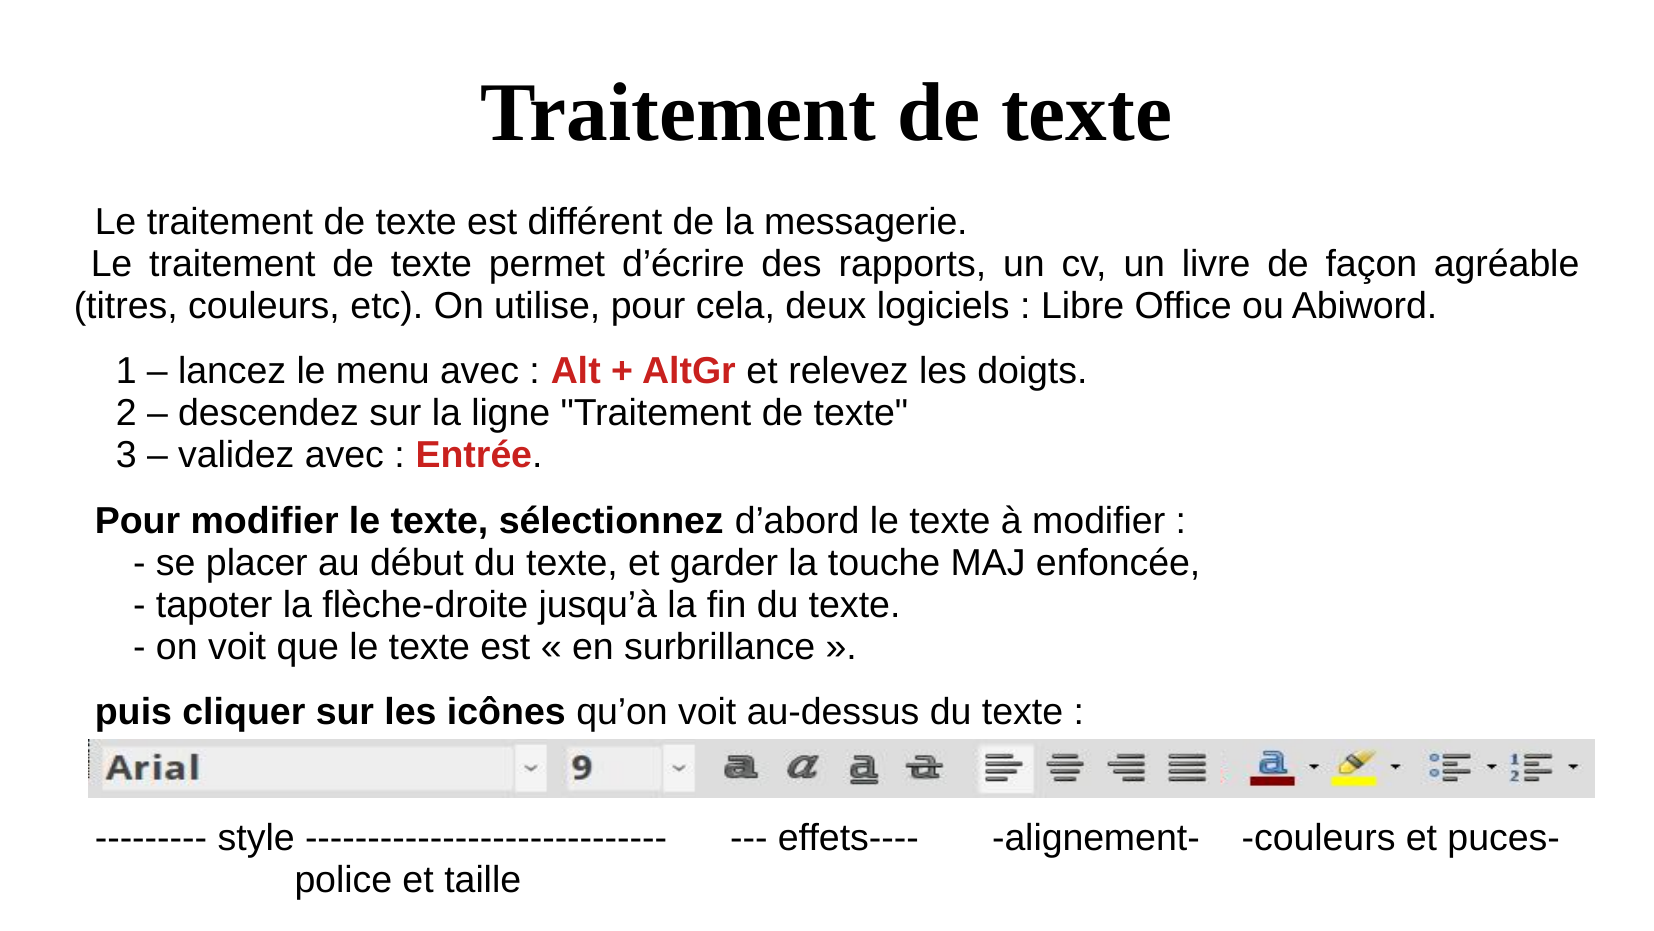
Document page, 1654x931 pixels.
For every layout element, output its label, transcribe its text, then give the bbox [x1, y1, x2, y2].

picture [88, 739, 1595, 798]
text_box Traitement de texte Le traitement de texte est différent de la messagerie. Le traitement de texte permet d’écrire des rapports, un cv, un livre de façon agréable (titres, couleurs, etc). On utilise, pour cela, deux logiciels : Libre Office ou Abiword. 1 – lancez le menu avec : Alt + AltGr et relevez les doigts. 2 – descendez sur la ligne "Traitement de texte" 3 – validez avec : Entrée. Pour modifier le texte, sélectionnez d’abord le texte à modifier : - se placer au début du texte, et garder la touche MAJ enfoncée, - tapoter la flèche-droite jusqu’à la fin du texte. - on voit que le texte est « en surbrillance ». puis cliquer sur les icônes qu’on voit au-dessus du texte : --------- style ----------------------------- --- effets---- -alignement- -couleurs et puces- police et taille [59, 59, 1595, 909]
